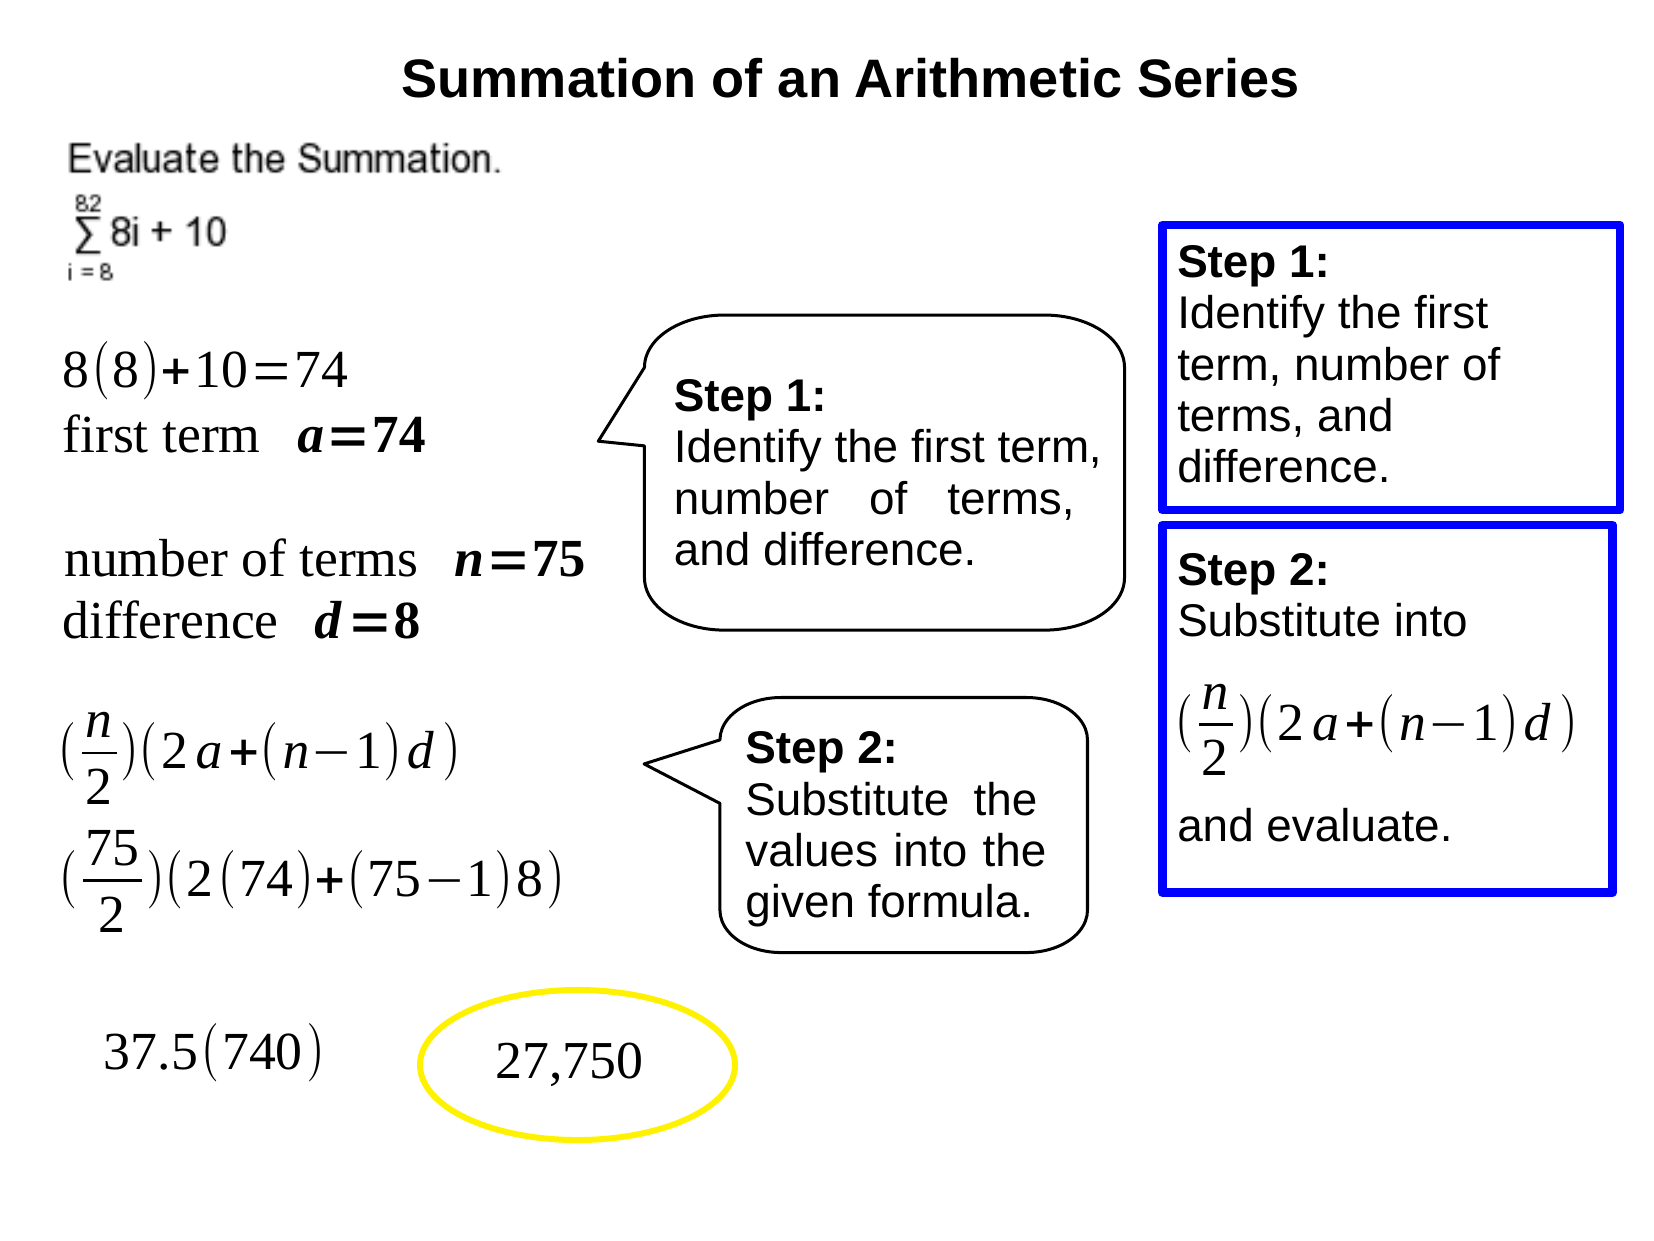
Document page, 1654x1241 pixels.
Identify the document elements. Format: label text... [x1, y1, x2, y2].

text_box Step 1: Identify the first term, number of terms, and difference. Step 2: Substitute into and evaluate. [1167, 529, 1608, 888]
text_box Step 2: Substitute the values into the given formula. [644, 697, 1088, 953]
text_box Step 1: Identify the first term, number of terms, and difference. [598, 315, 1125, 631]
text_box Summation of an Arithmetic Series [135, 41, 1568, 238]
picture [67, 112, 556, 308]
chart [487, 1030, 650, 1090]
chart [97, 1020, 330, 1085]
text_box Step 1: Identify the first term, number of terms, and difference. Step 2: Substitute into and evaluate. [1162, 514, 1621, 1221]
chart [52, 690, 570, 944]
chart [1168, 661, 1583, 788]
chart [56, 337, 593, 650]
text_box Step 1: Identify the first term, number of terms, and difference. Step 2: Substitute into and evaluate. [1167, 229, 1616, 506]
